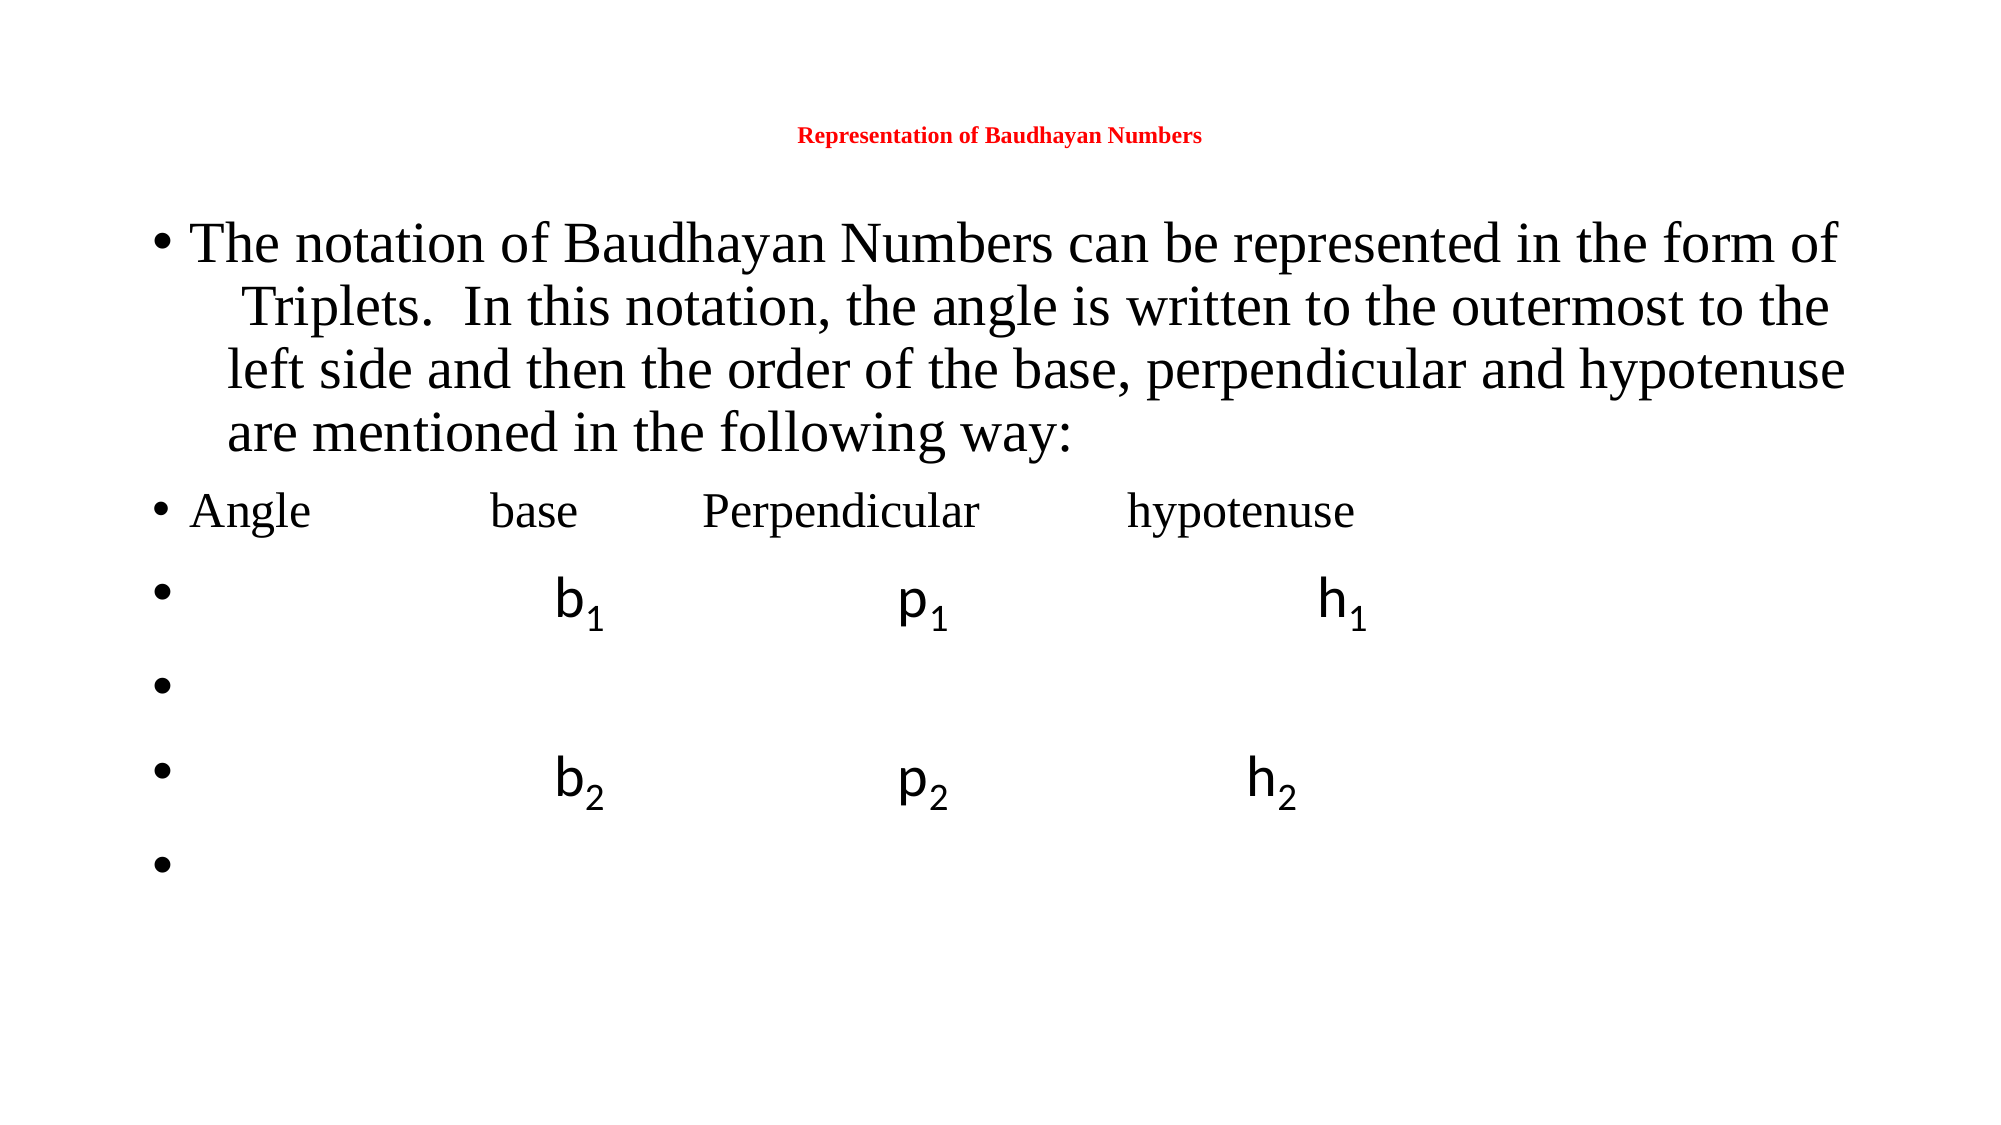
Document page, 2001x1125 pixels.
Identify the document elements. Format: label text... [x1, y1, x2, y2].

list The notation of Baudhayan Numbers can be represented in the form of Triplets. In this notation, the angle is written to the outermost to the left side and then the order of the base, perpendicular and hypotenuse are mentioned in the following way: Angle base Perpendicular hypotenuse b1 p1 h1 b2 p2 h2 [137, 204, 1863, 1014]
title Representation of Baudhayan Numbers [137, 89, 1863, 187]
